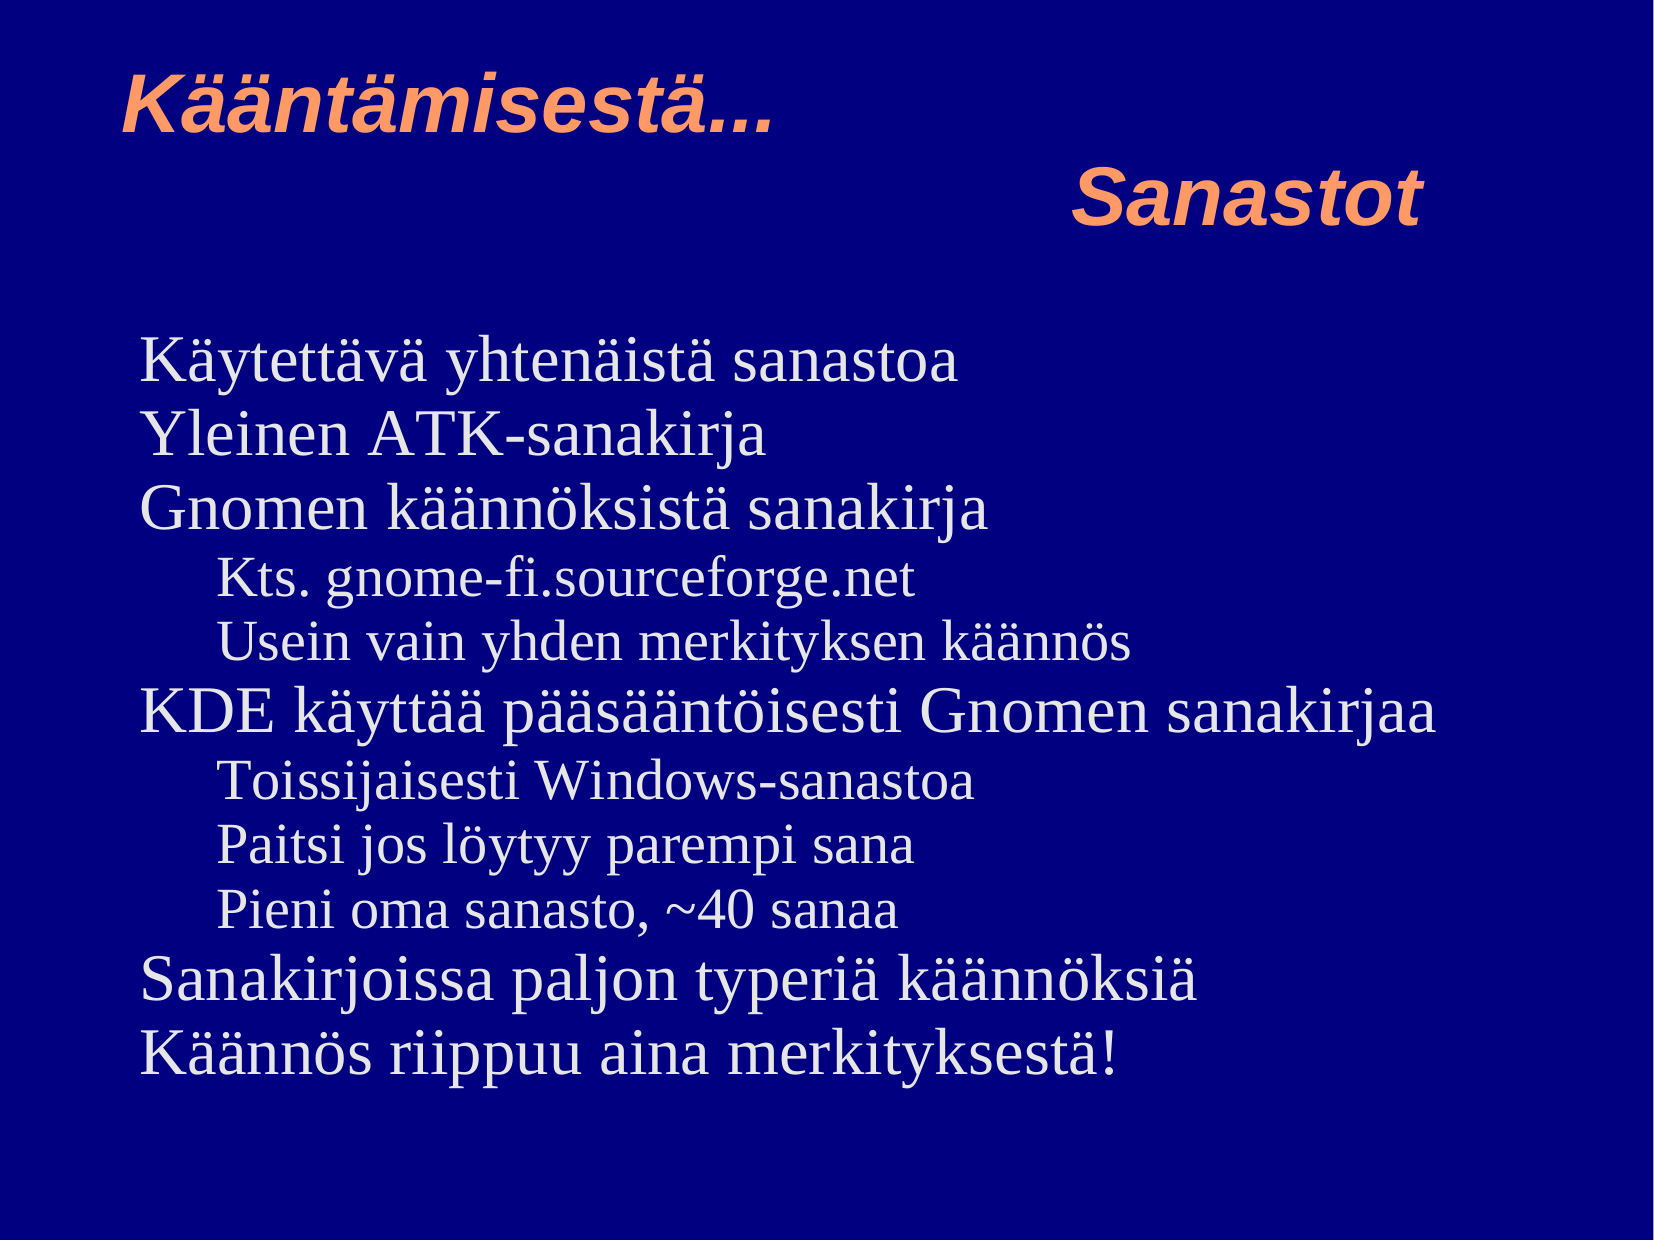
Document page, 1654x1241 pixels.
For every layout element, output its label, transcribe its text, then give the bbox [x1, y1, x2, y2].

title Kääntämisestä... Sanastot [121, 41, 1534, 258]
list Käytettävä yhtenäistä sanastoa Yleinen ATK-sanakirja Gnomen käännöksistä sanakirja Kts. gnome-fi.sourceforge.net Usein vain yhden merkityksen käännös KDE käyttää pääsääntöisesti Gnomen sanakirjaa Toissijaisesti Windows-sanastoa Paitsi jos löytyy parempi sana Pieni oma sanasto, ~40 sanaa Sanakirjoissa paljon typeriä käännöksiä Käännös riippuu aina merkityksestä! [121, 322, 1561, 488]
text_box [108, 403, 1575, 1182]
